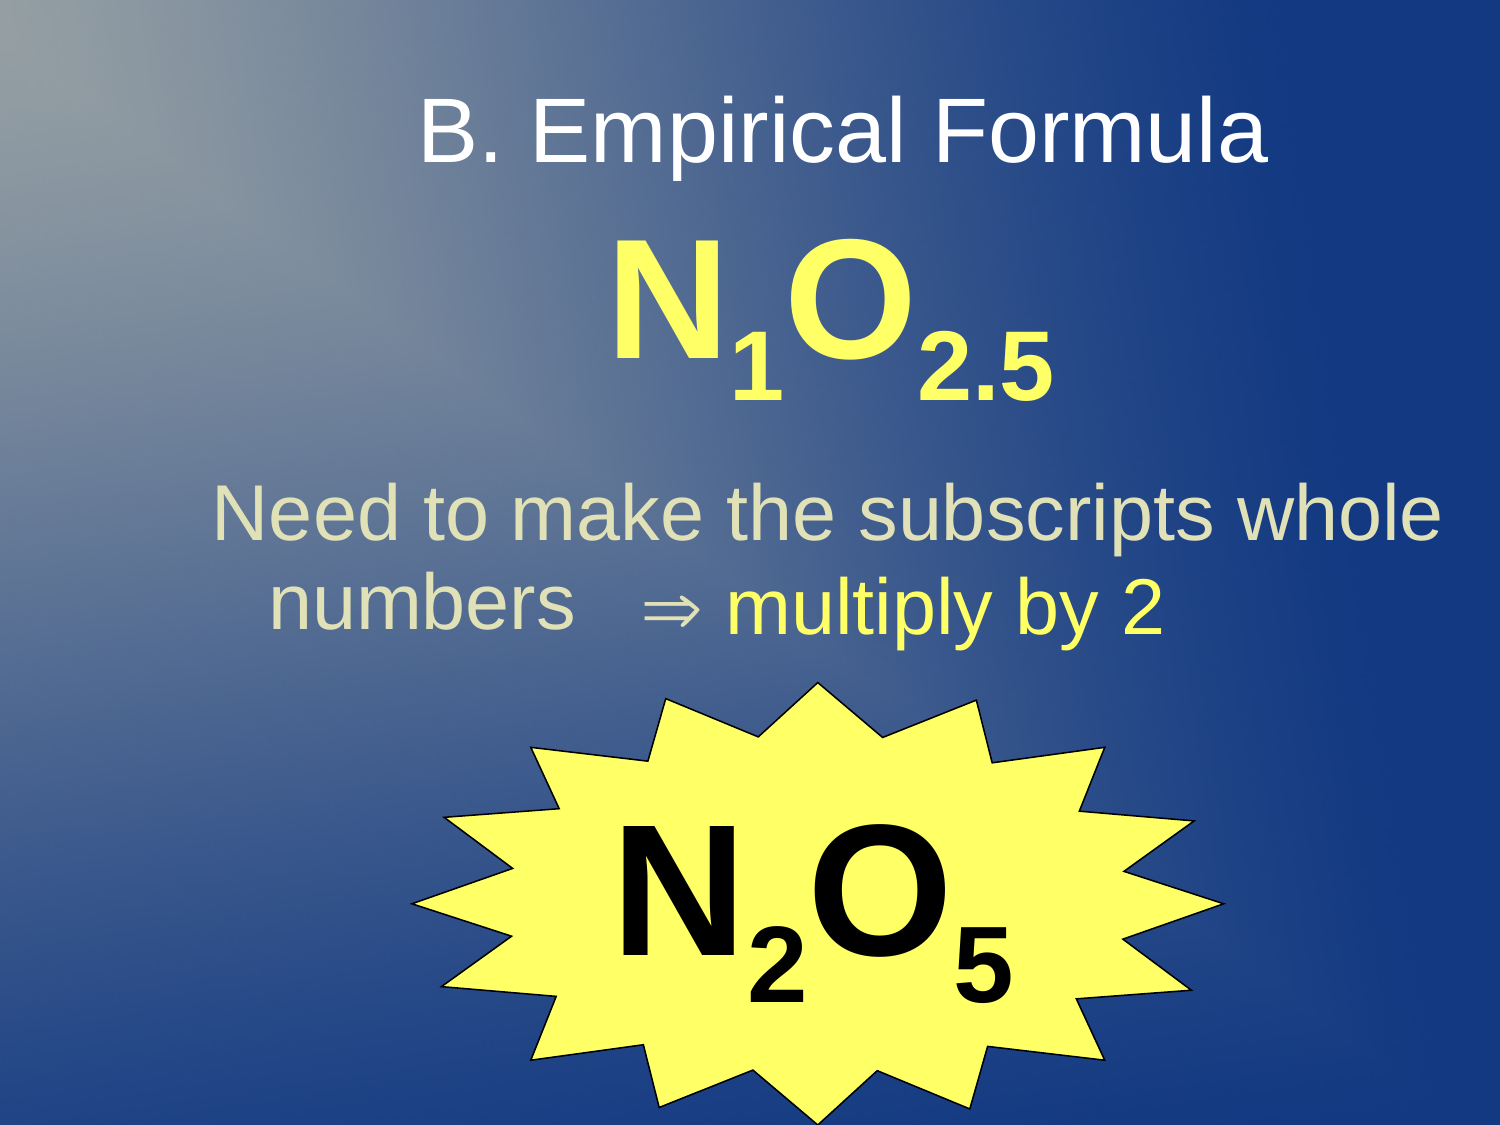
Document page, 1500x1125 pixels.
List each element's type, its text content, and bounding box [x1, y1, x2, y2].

text_box [646, 1059, 985, 1125]
text_box [441, 938, 509, 993]
text_box [444, 812, 509, 866]
text_box [530, 682, 1105, 778]
text_box Need to make the subscripts whole numbers [197, 461, 1473, 678]
title B. Empirical Formula [187, 37, 1500, 225]
text_box N2O5 [509, 778, 1116, 1059]
picture [0, 0, 1500, 1125]
list N1O2.5 [527, 196, 1134, 461]
text_box  multiply by 2 [625, 555, 1219, 666]
text_box [1116, 814, 1224, 996]
text_box [411, 869, 509, 936]
